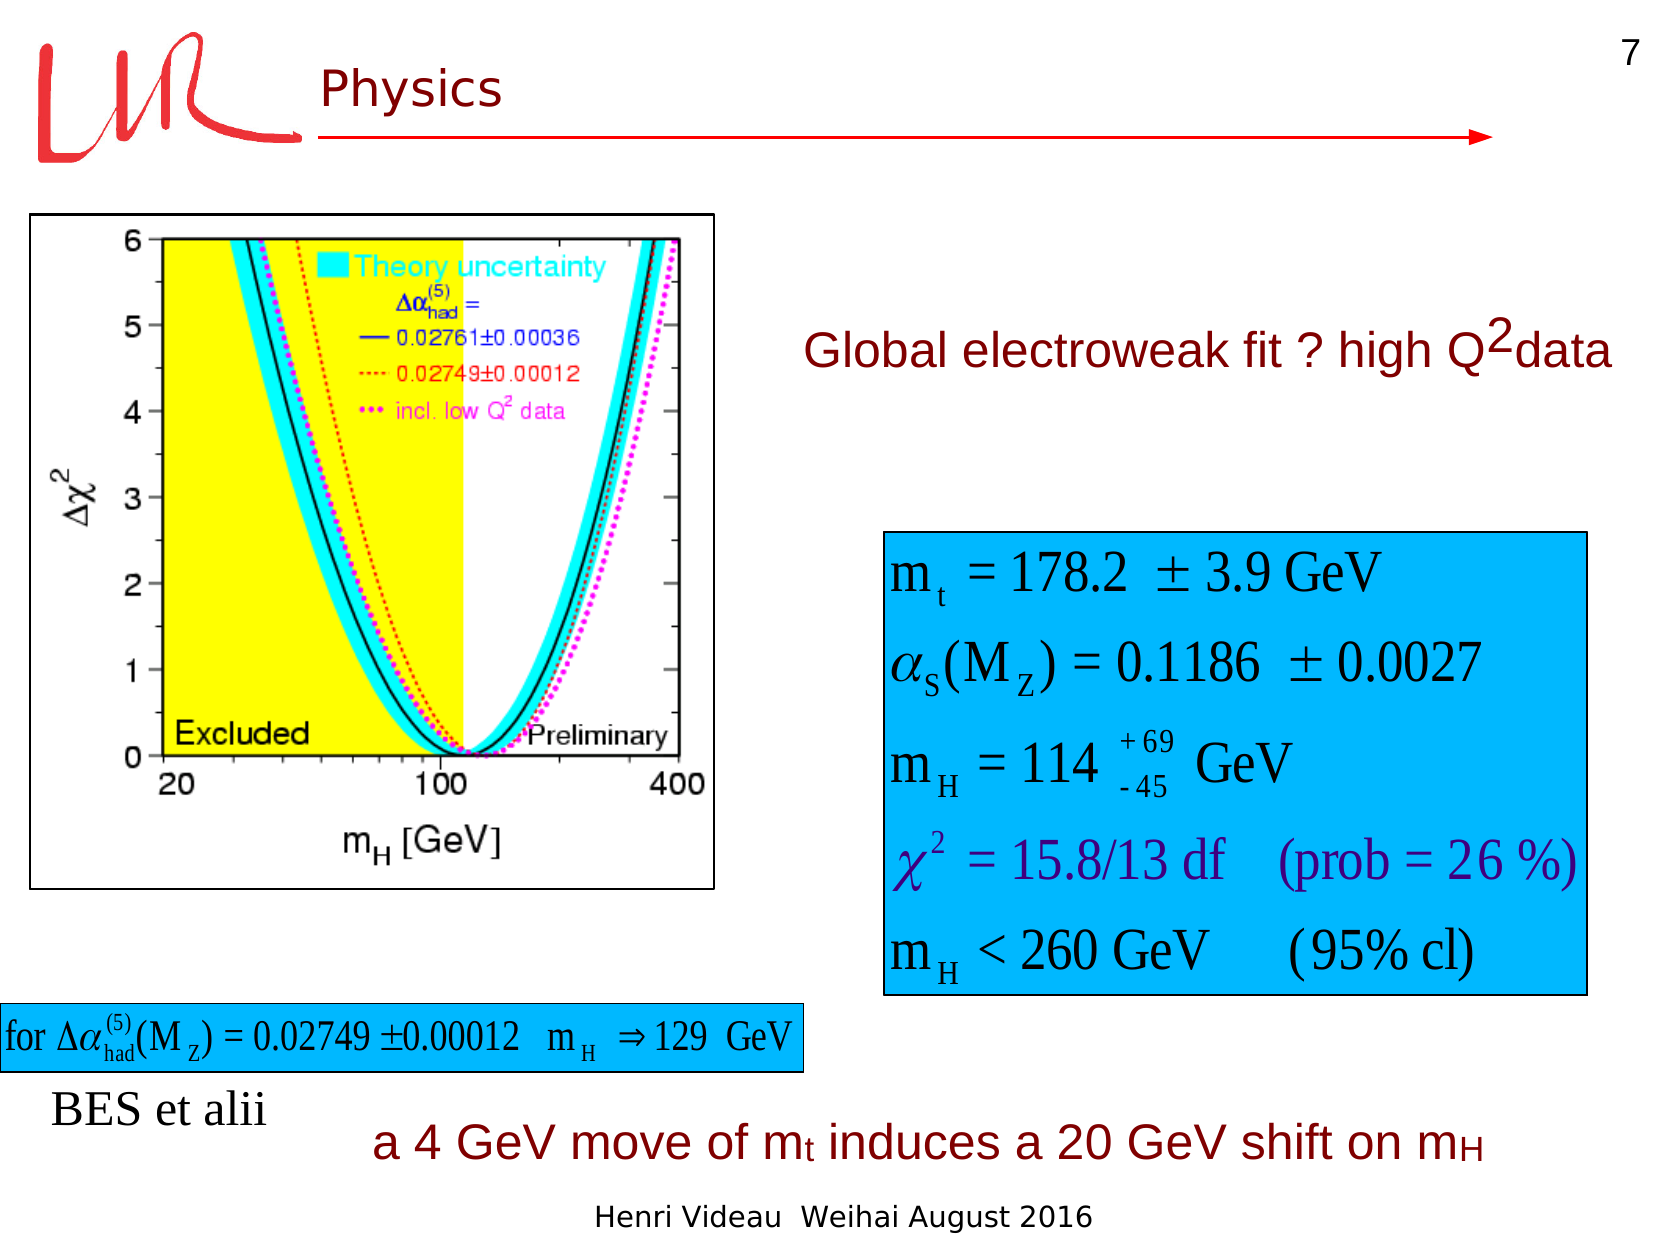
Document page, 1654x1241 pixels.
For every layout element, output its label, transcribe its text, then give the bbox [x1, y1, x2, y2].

text_box Global electroweak fit ? high Q2data [787, 299, 1634, 386]
picture [31, 216, 713, 888]
text_box BES et alii [35, 1073, 283, 1144]
chart [1, 1004, 803, 1071]
chart [885, 533, 1586, 994]
picture [38, 32, 302, 163]
text_box a 4 GeV move of mt induces a 20 GeV shift on mH [372, 1113, 1573, 1182]
